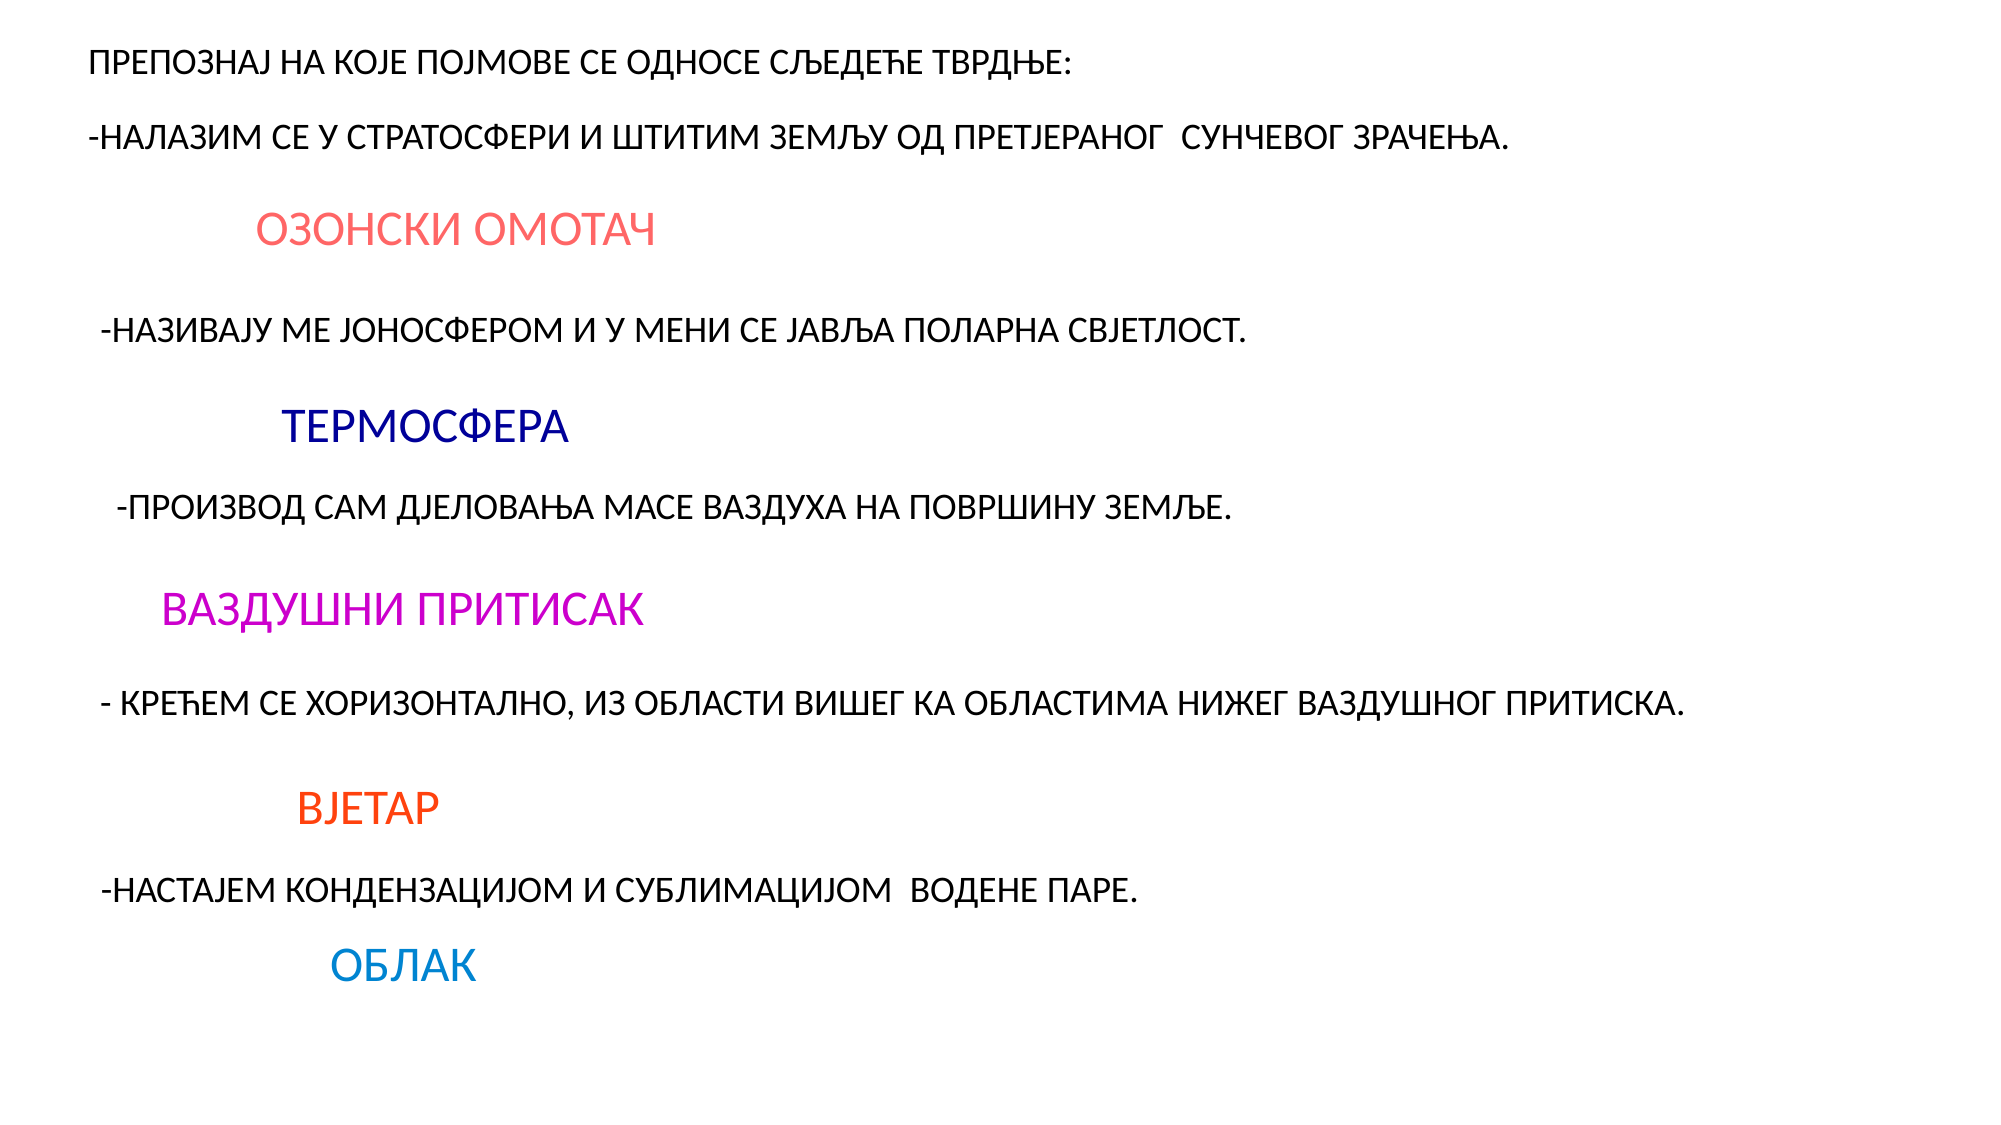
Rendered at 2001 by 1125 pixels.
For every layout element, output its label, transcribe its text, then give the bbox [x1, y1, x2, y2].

text_box - КРЕЋЕМ СЕ ХОРИЗОНТАЛНО, ИЗ ОБЛАСТИ ВИШЕГ КА ОБЛАСТИМА НИЖЕГ ВАЗДУШНОГ ПРИТИСКА. [85, 679, 1909, 733]
text_box -ПРОИЗВОД САМ ДЈЕЛОВАЊА МАСЕ ВАЗДУХА НА ПОВРШИНУ ЗЕМЉЕ. [101, 484, 1915, 537]
text_box ТЕРМОСФЕРА [266, 397, 717, 463]
text_box -НАСТАЈЕМ КОНДЕНЗАЦИЈОМ И СУБЛИМАЦИЈОМ ВОДЕНЕ ПАРЕ. [85, 866, 1804, 920]
text_box ОЗОНСКИ ОМОТАЧ [240, 200, 691, 266]
text_box ОБЛАК [178, 936, 629, 1002]
text_box ПРЕПОЗНАЈ НА КОЈЕ ПОЈМОВЕ СЕ ОДНОСЕ СЉЕДЕЋЕ ТВРДЊЕ: -НАЛАЗИМ СЕ У СТРАТОСФЕРИ И ШТИТИМ ЗЕМЉУ ОД ПРЕТЈЕРАНОГ СУНЧЕВОГ ЗРАЧЕЊА. [73, 38, 1925, 167]
text_box ВЈЕТАР [143, 779, 594, 845]
text_box ВАЗДУШНИ ПРИТИСАК [146, 580, 750, 646]
text_box -НАЗИВАЈУ МЕ ЈОНОСФЕРОМ И У МЕНИ СЕ ЈАВЉА ПОЛАРНА СВЈЕТЛОСТ. [85, 306, 1576, 360]
